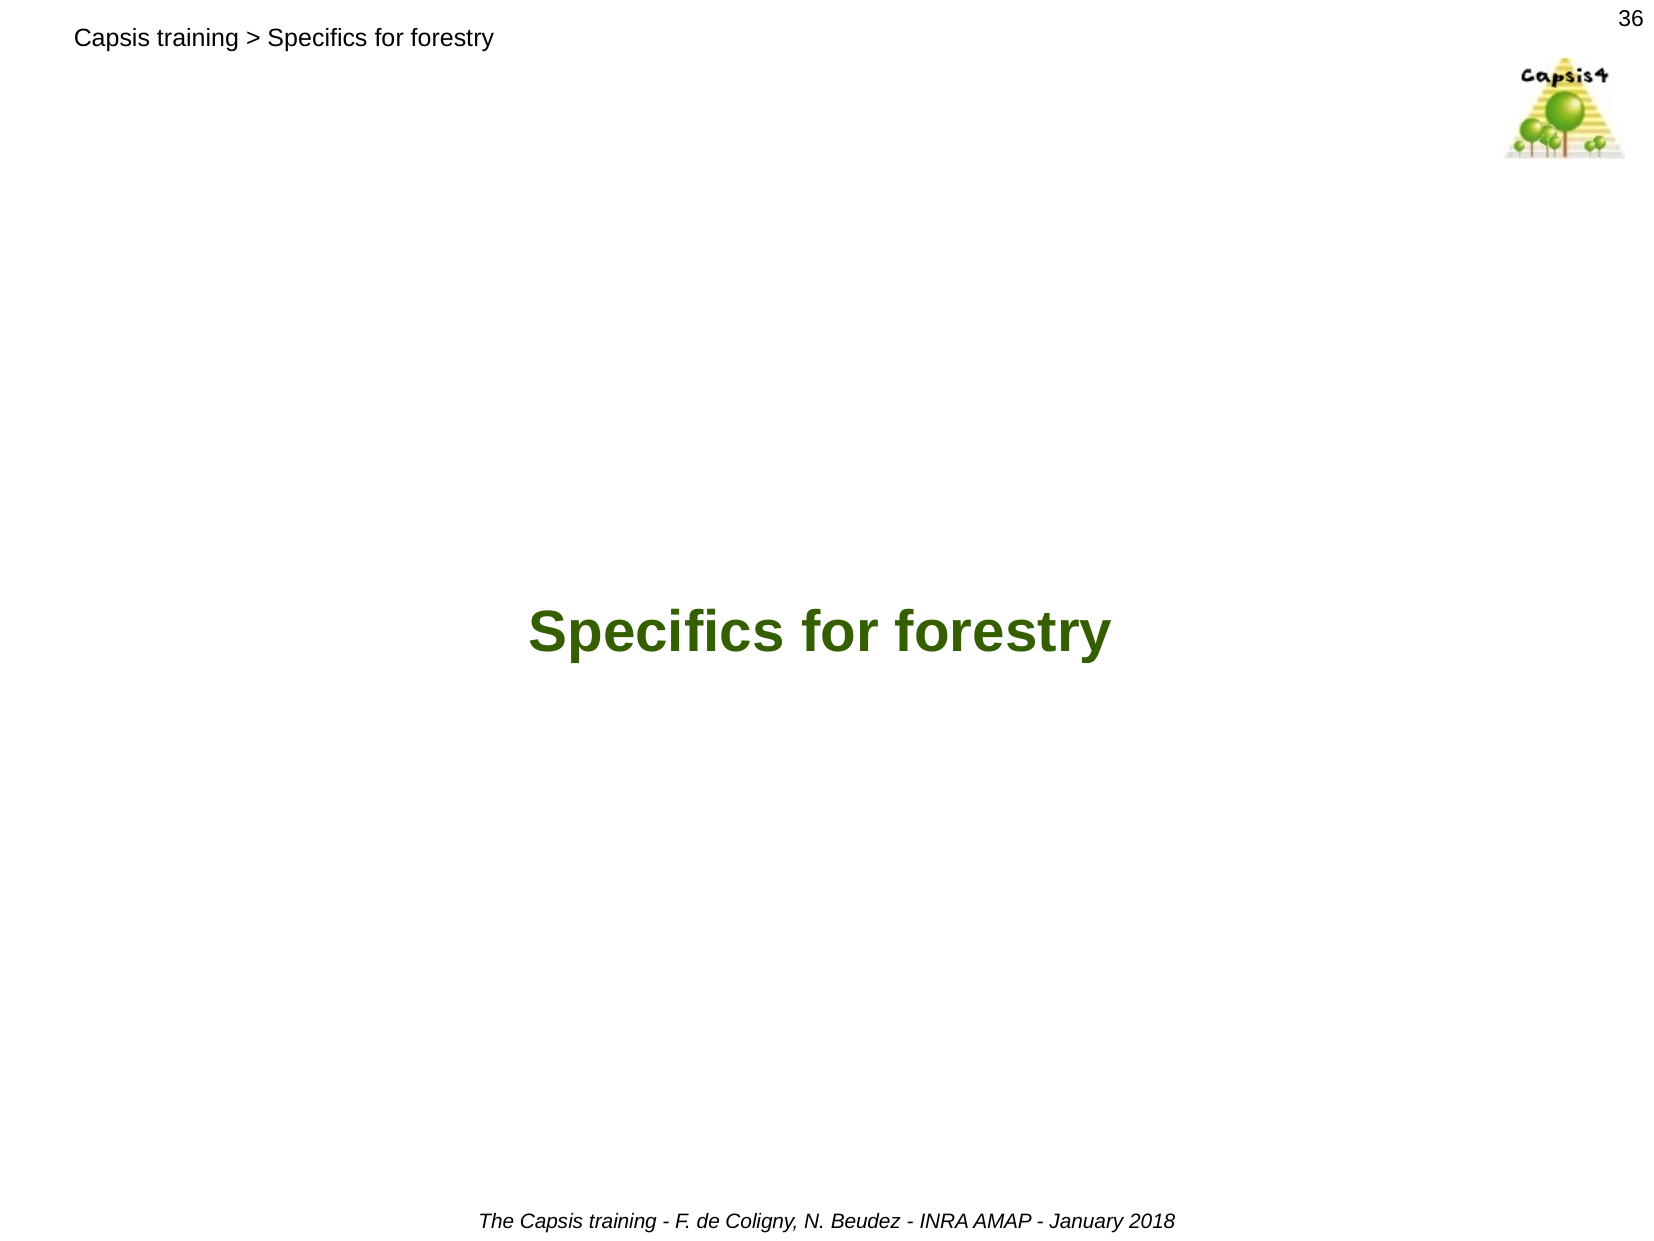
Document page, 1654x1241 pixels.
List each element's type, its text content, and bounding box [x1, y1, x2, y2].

text_box Specifics for forestry [236, 591, 1406, 672]
text_box The Capsis training - F. de Coligny, N. Beudez - INRA AMAP - January 2018 [0, 1202, 1654, 1241]
picture [1503, 58, 1625, 159]
text_box Capsis training > Specifics for forestry [59, 16, 1004, 60]
